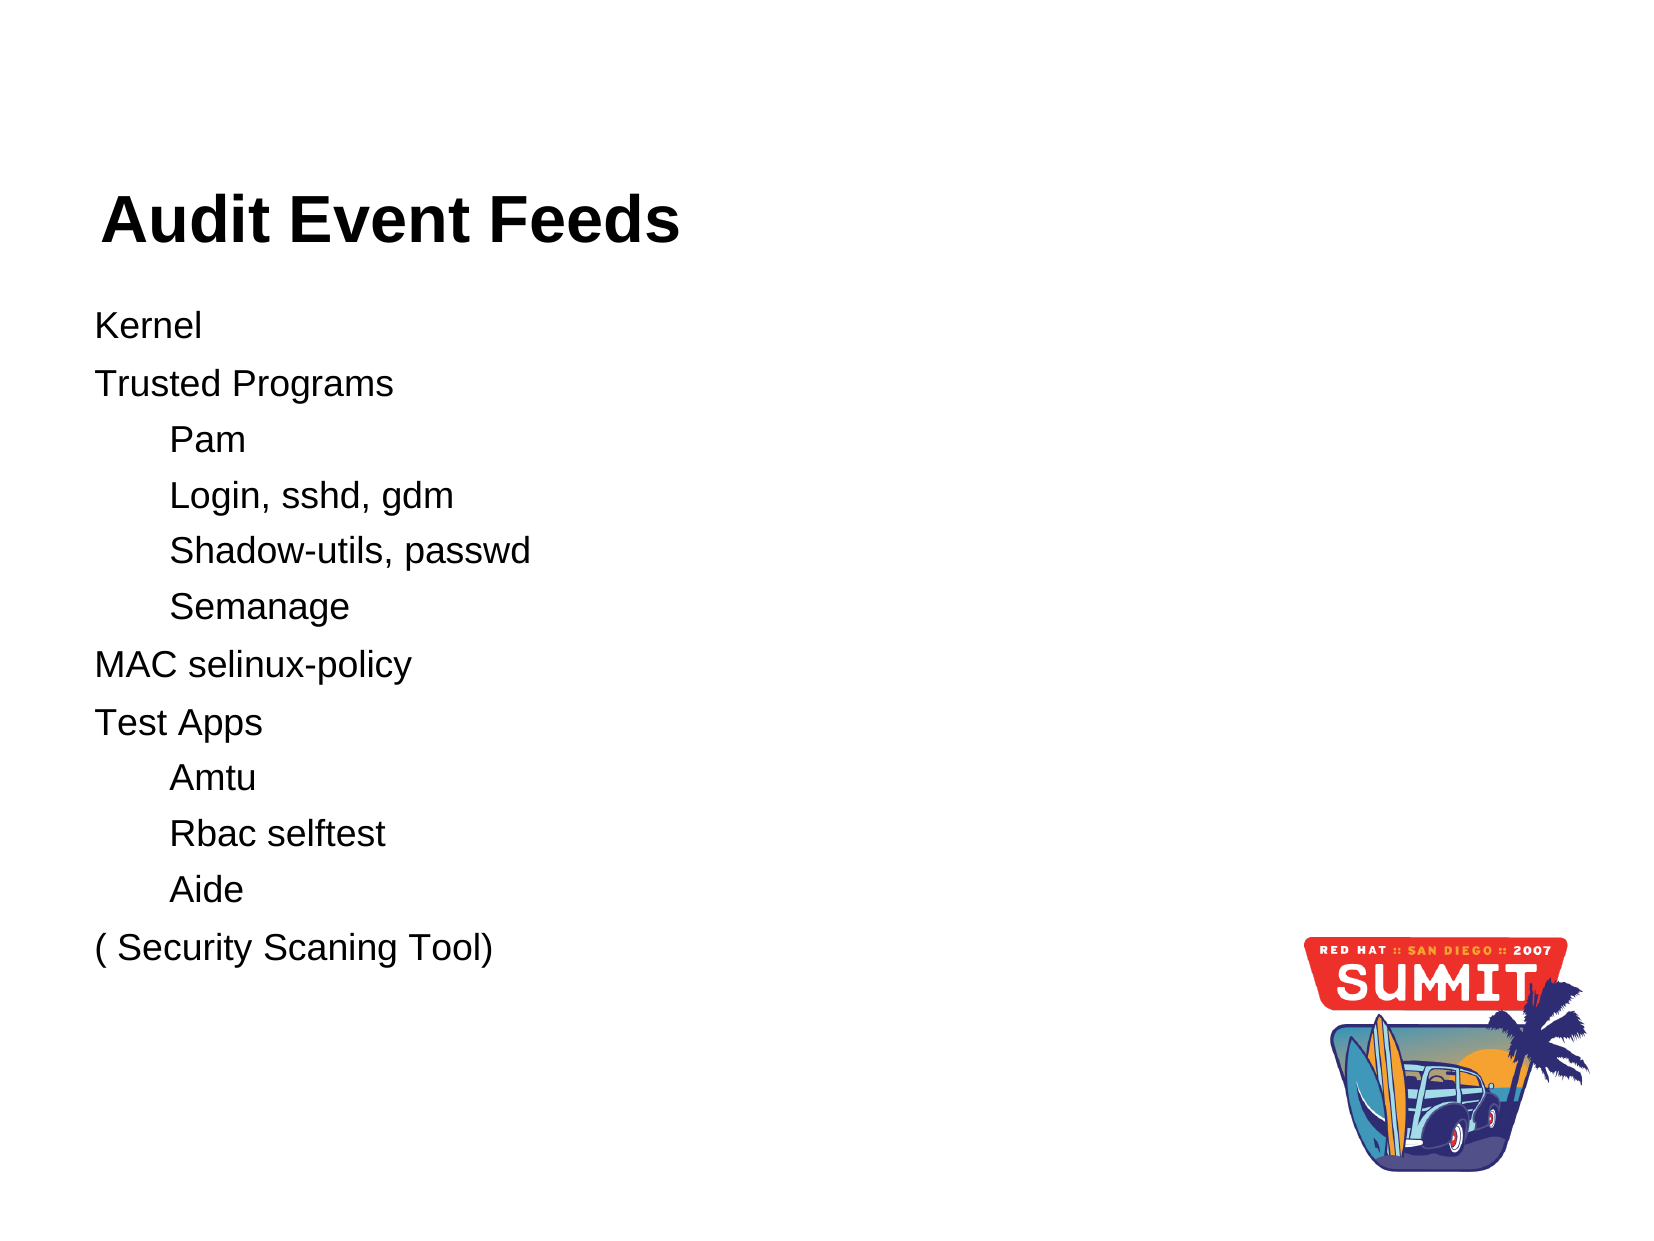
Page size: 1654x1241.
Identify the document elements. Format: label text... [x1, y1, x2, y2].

list Kernel Trusted Programs Pam Login, sshd, gdm Shadow-utils, passwd Semanage MAC selinux-policy Test Apps Amtu Rbac selftest Aide ( Security Scaning Tool) [94, 304, 1500, 1174]
title Audit Event Feeds [100, 164, 1506, 275]
picture [1500, 937, 1590, 1172]
